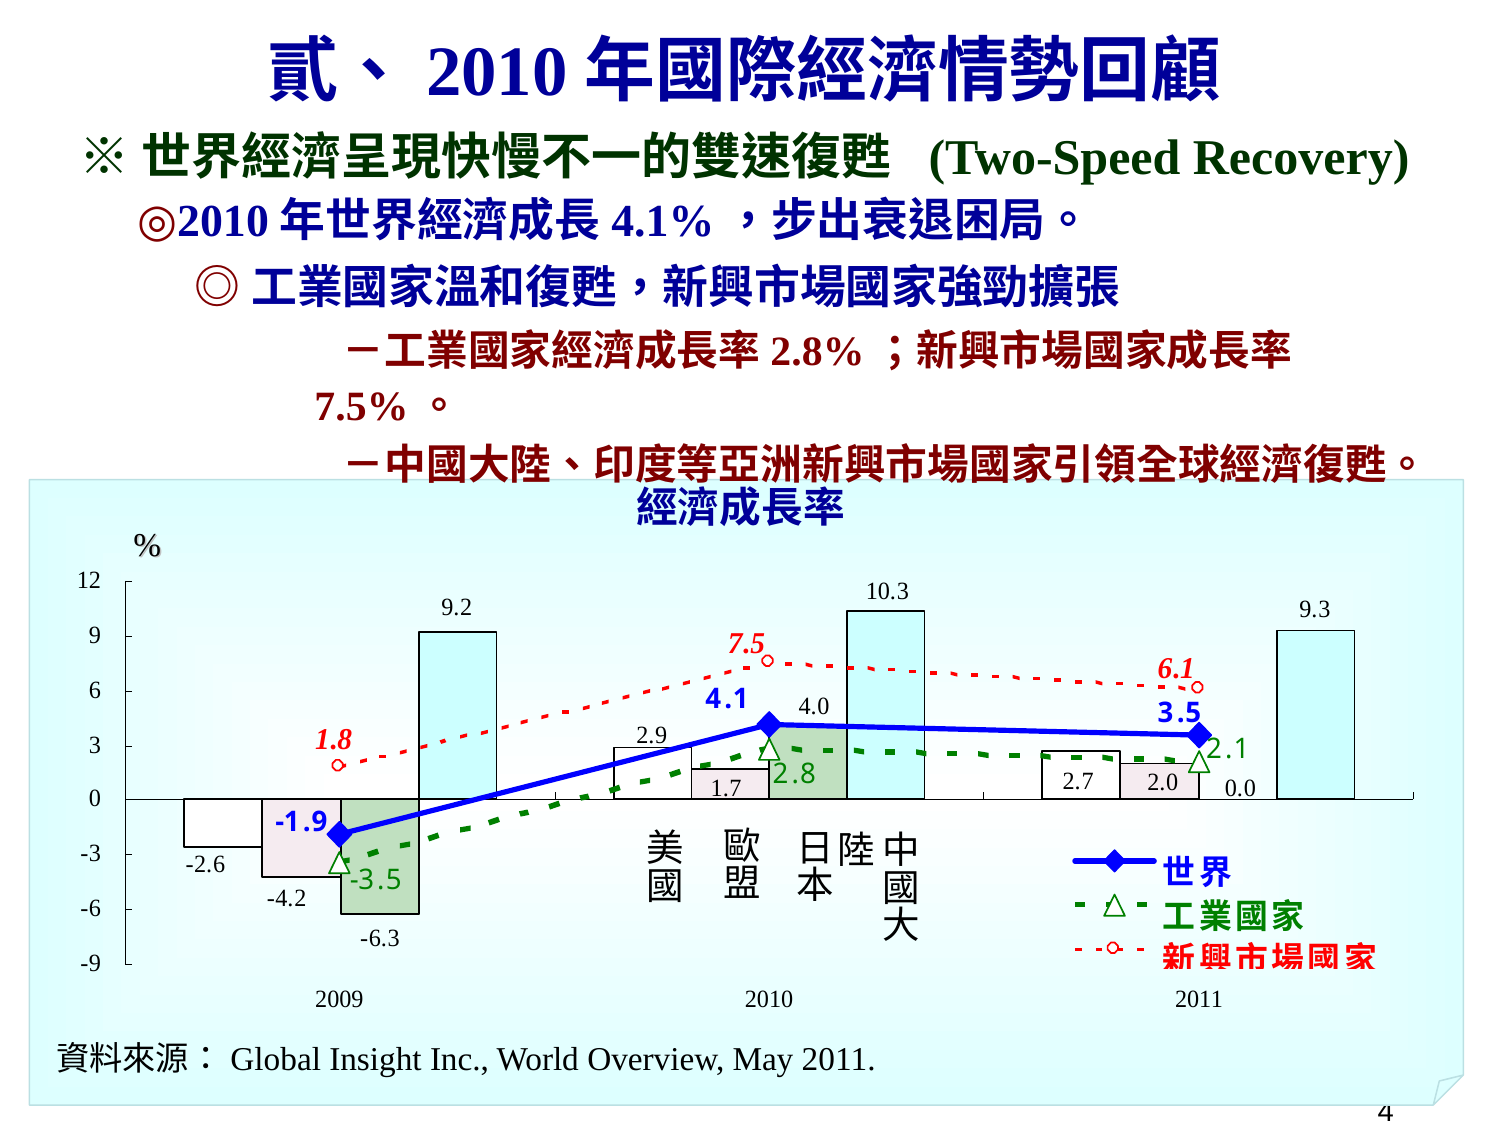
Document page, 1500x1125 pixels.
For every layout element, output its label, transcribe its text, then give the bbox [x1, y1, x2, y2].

chart [64, 550, 1436, 1047]
text_box ※世界經濟呈現快慢不一的雙速復甦 (Two-Speed Recovery) ◎2010年世界經濟成長4.1%，步出衰退困局。 ◎工業國家溫和復甦，新興市場國家強勁擴張 －工業國家經濟成長率2.8%；新興市場國家成長率7.5%。 －中國大陸、印度等亞洲新興市場國家引領全球經濟復甦。 [65, 111, 1429, 495]
text_box 經濟成長率 [545, 495, 936, 539]
text_box [29, 479, 1500, 1125]
text_box 貳、2010年國際經濟情勢回顧 [253, 17, 1236, 117]
text_box 資料來源：Global Insight Inc., World Overview, May 2011. [41, 1029, 898, 1125]
text_box % [100, 515, 195, 575]
text_box 日本 [768, 813, 844, 944]
text_box 美國 [619, 813, 695, 956]
text_box 中國大陸 [854, 816, 931, 982]
text_box 歐盟 [695, 811, 772, 942]
